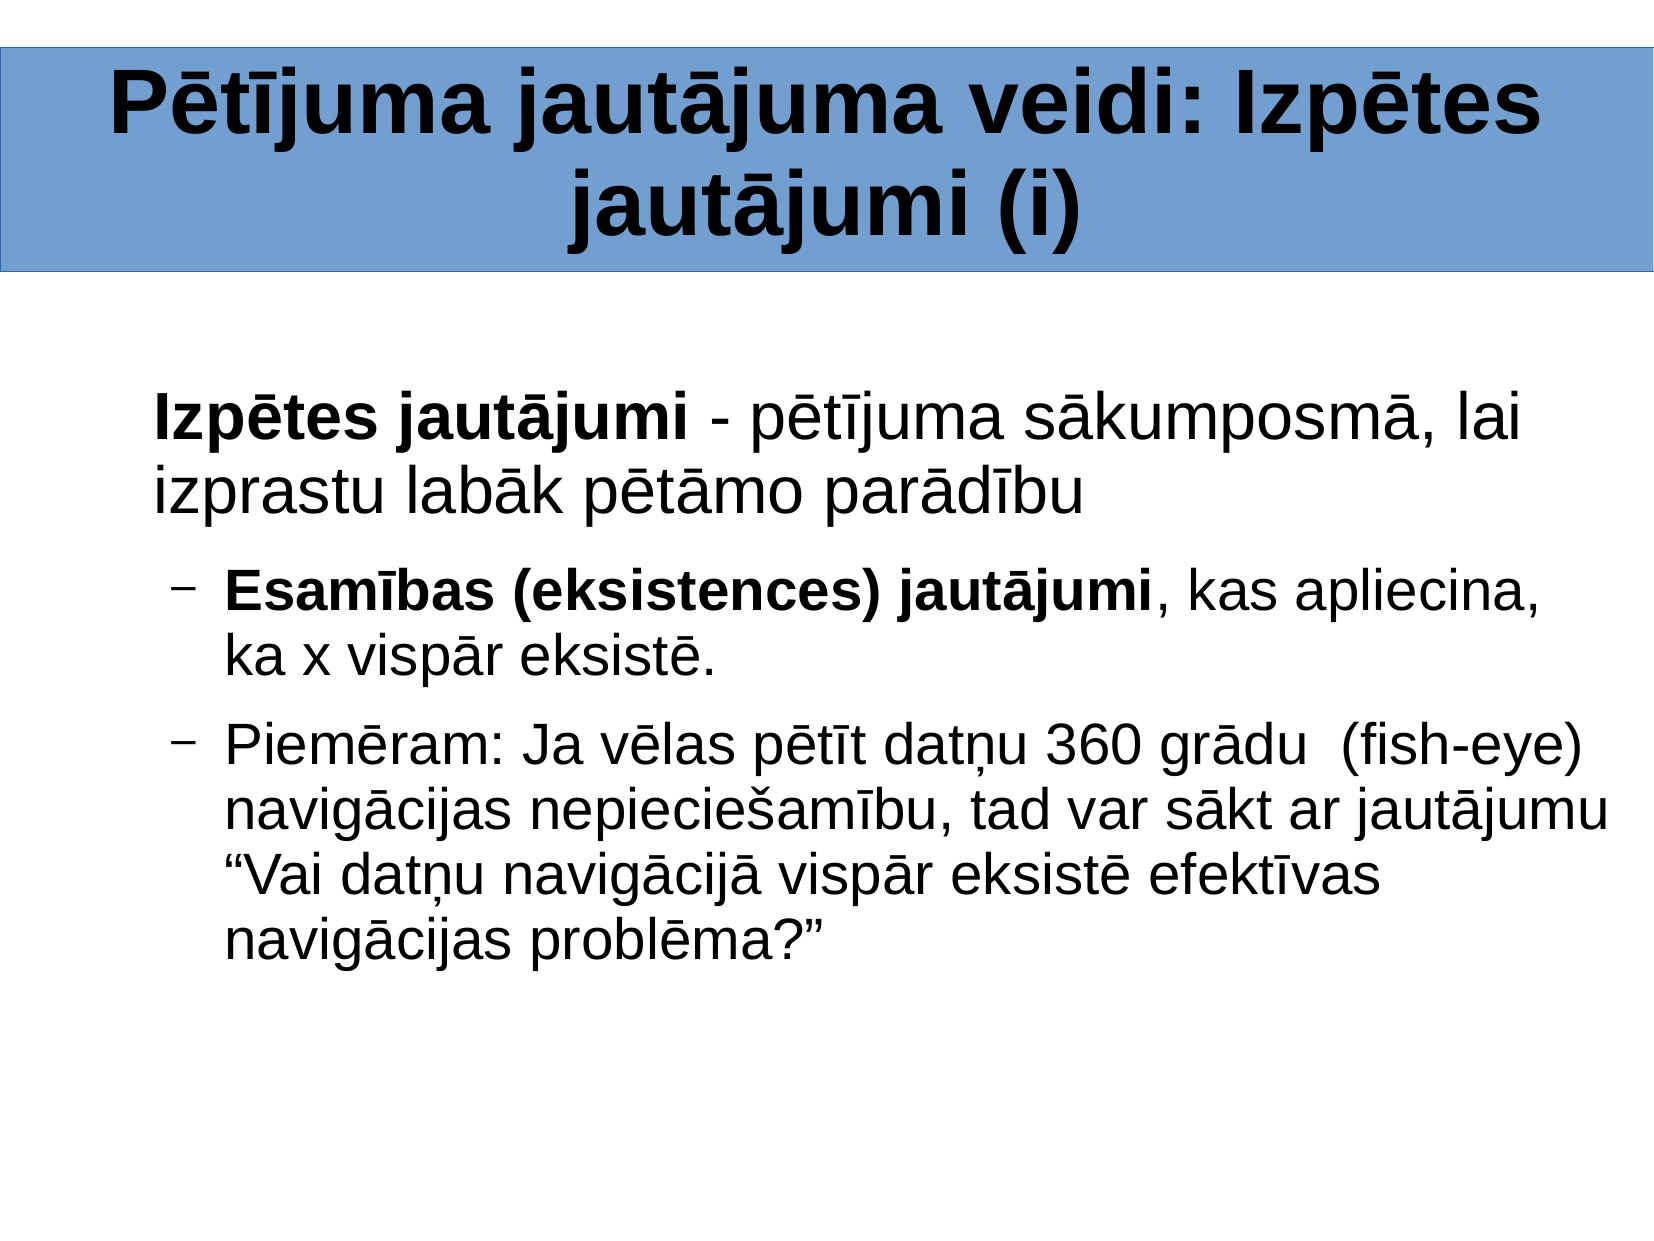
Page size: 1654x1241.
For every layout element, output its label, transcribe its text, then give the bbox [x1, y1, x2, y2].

text_box [0, 47, 1654, 272]
list Izpētes jautājumi - pētījuma sākumposmā, lai izprastu labāk pētāmo parādību Esamības (eksistences) jautājumi, kas apliecina, ka x vispār eksistē. Piemēram: Ja vēlas pētīt datņu 360 grādu (fish-eye) navigācijas nepieciešamību, tad var sākt ar jautājumu “Vai datņu navigācijā vispār eksistē efektīvas navigācijas problēma?” [82, 378, 1619, 1099]
title Pētījuma jautājuma veidi: Izpētes jautājumi (i) [82, 49, 1571, 257]
